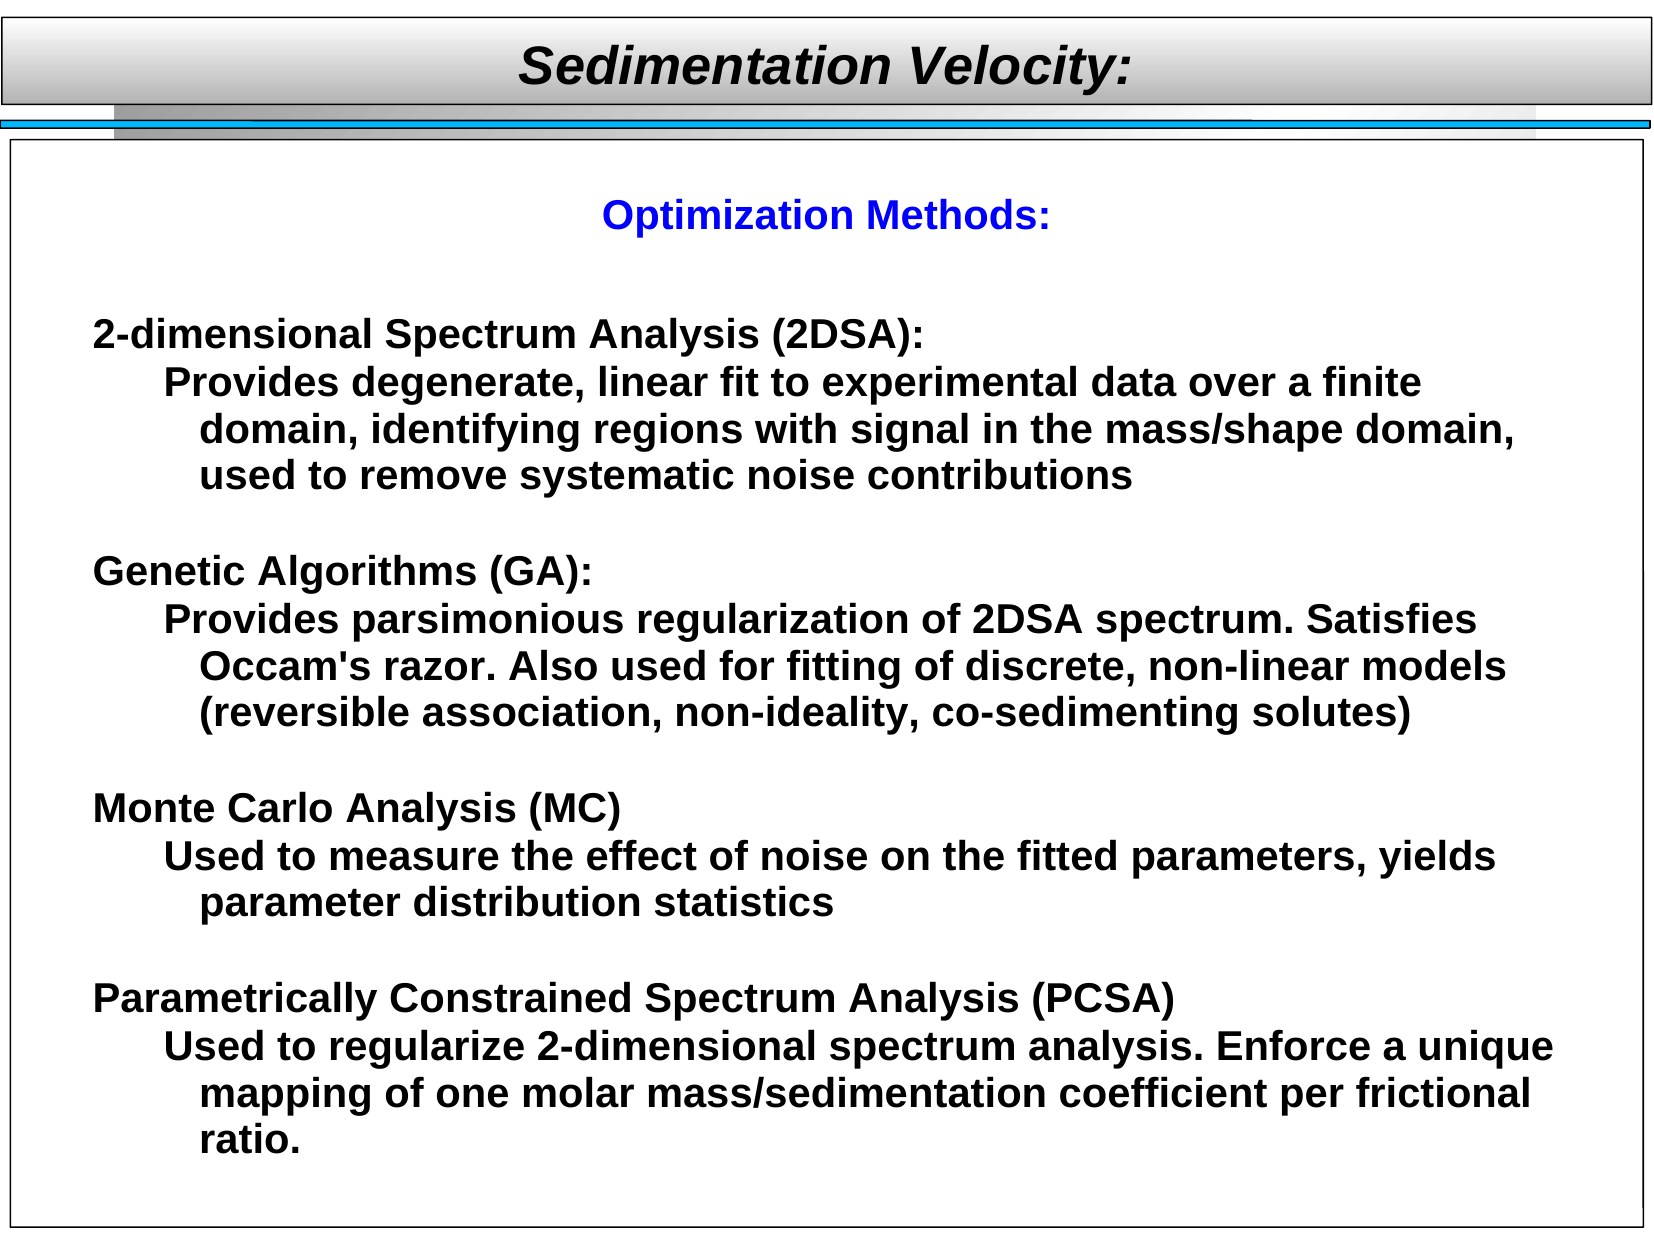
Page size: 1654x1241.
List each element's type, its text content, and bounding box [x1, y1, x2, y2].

text_box [0, 120, 1651, 129]
text_box Sedimentation Velocity: [1, 17, 1652, 105]
text_box [10, 139, 1644, 1228]
text_box Optimization Methods: 2-dimensional Spectrum Analysis (2DSA): Provides degenerate, linear fit to experimental data over a finite domain, identifying regions with signal in the mass/shape domain, used to remove systematic noise contributions Genetic Algorithms (GA): Provides parsimonious regularization of 2DSA spectrum. Satisfies Occam's razor. Also used for fitting of discrete, non-linear models (reversible association, non-ideality, co-sedimenting solutes) Monte Carlo Analysis (MC) Used to measure the effect of noise on the fitted parameters, yields parameter distribution statistics Parametrically Constrained Spectrum Analysis (PCSA) Used to regularize 2-dimensional spectrum analysis. Enforce a unique mapping of one molar mass/sedimentation coefficient per frictional ratio. [92, 168, 1561, 1163]
